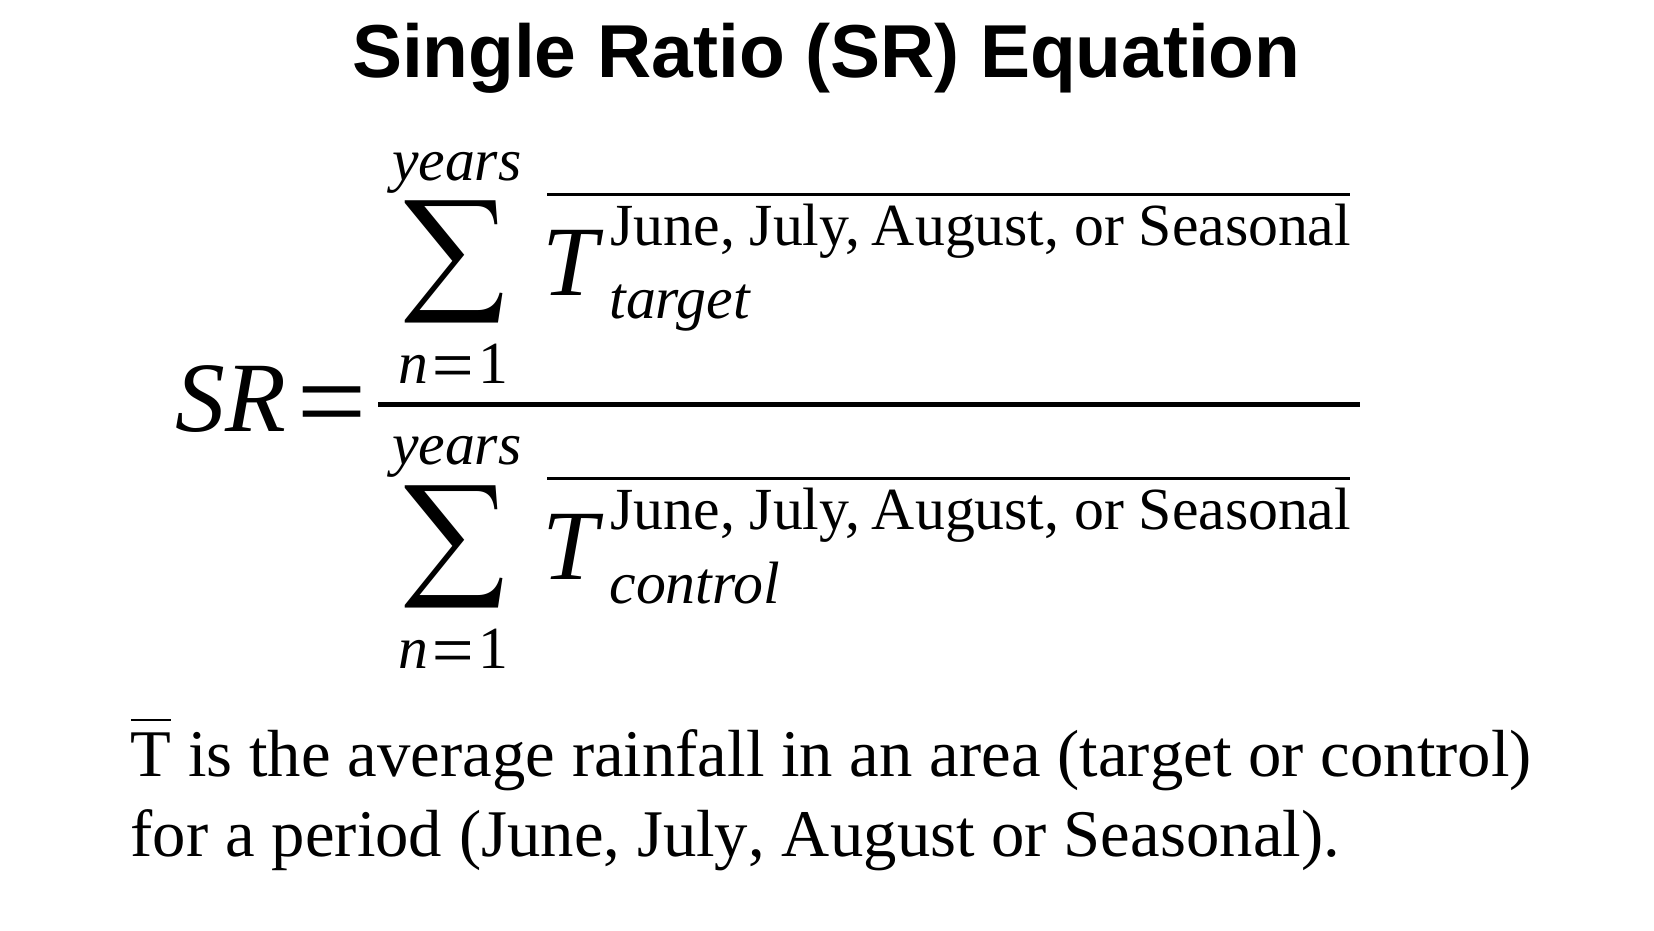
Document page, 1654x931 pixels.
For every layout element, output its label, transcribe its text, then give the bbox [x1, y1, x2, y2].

text_box T is the average rainfall in an area (target or control) for a period (June, July, August or Seasonal). [116, 702, 1593, 894]
title Single Ratio (SR) Equation [0, 0, 1654, 106]
chart [165, 126, 1372, 681]
